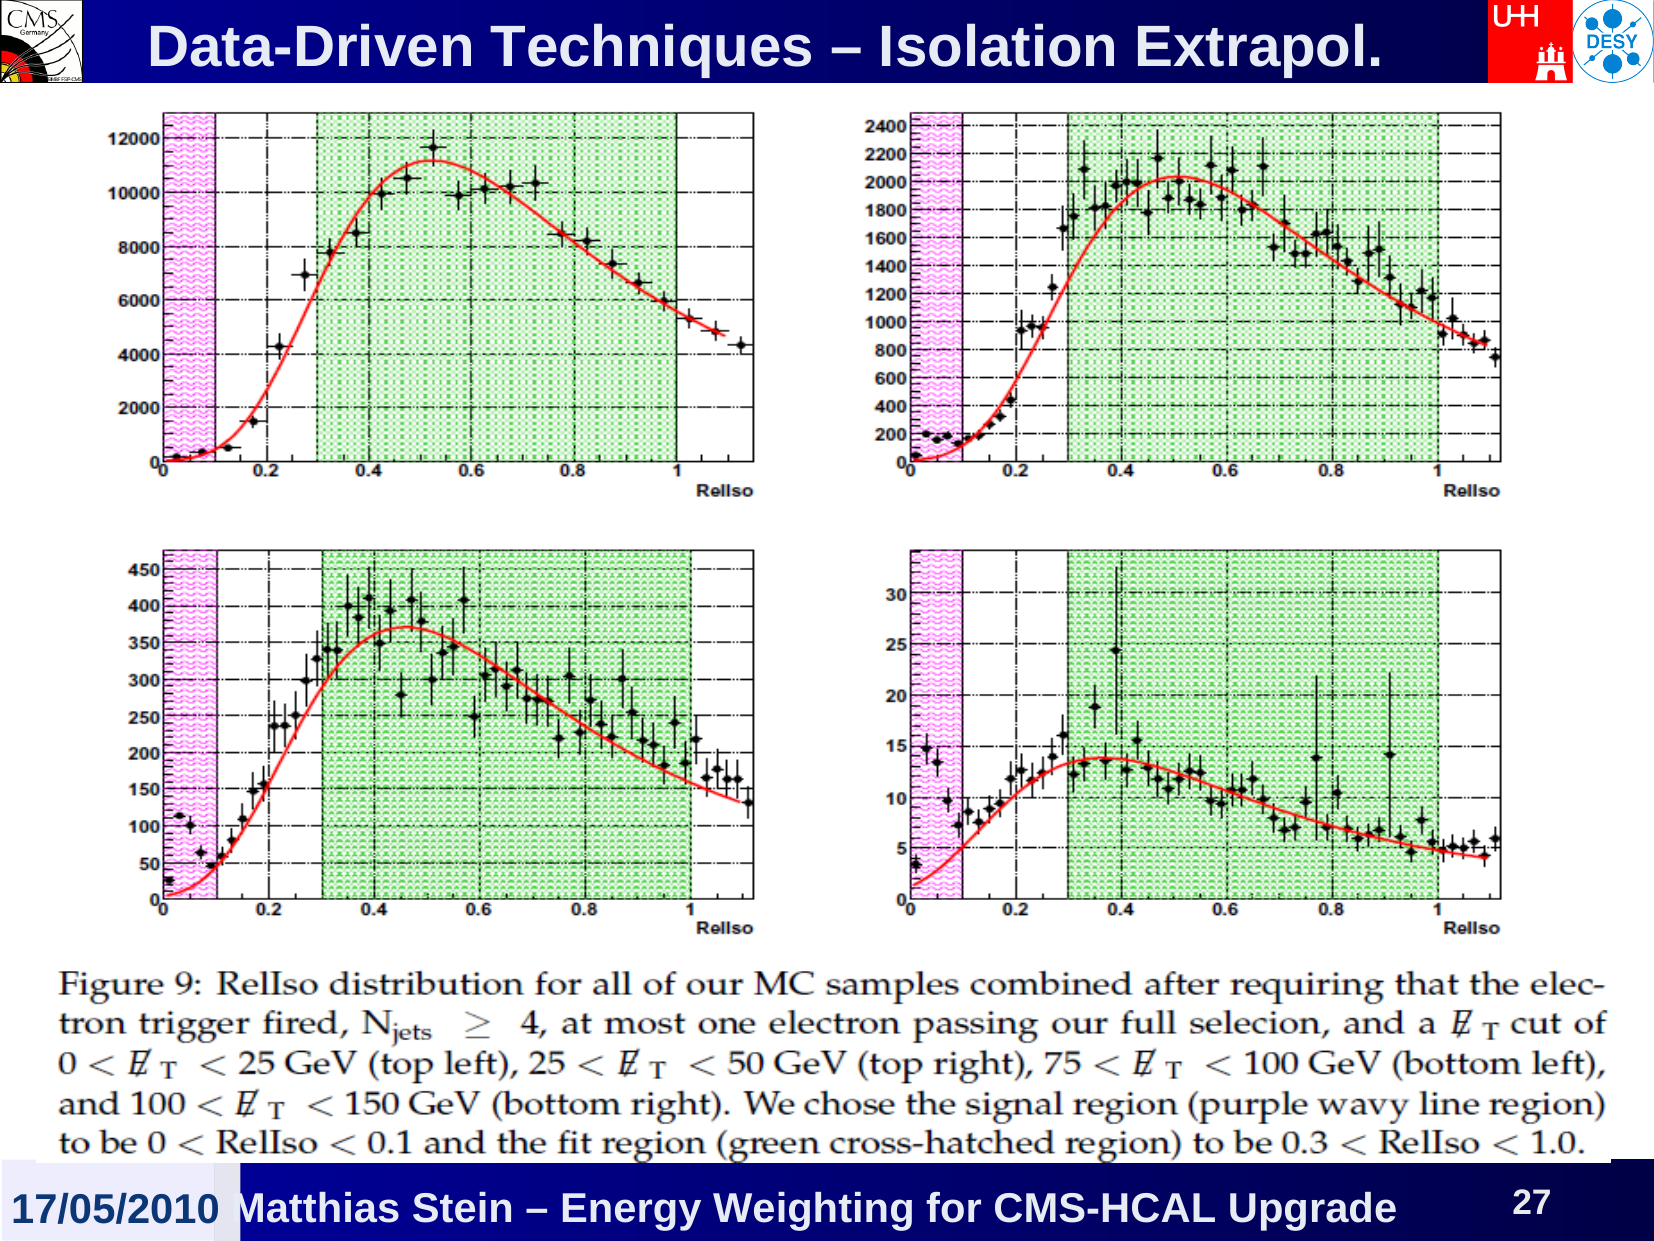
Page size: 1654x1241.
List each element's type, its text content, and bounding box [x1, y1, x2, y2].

picture [36, 100, 1611, 1163]
picture [1488, 0, 1654, 83]
picture [0, 0, 83, 83]
title Data-Driven Techniques – Isolation Extrapol. [147, 4, 1477, 78]
